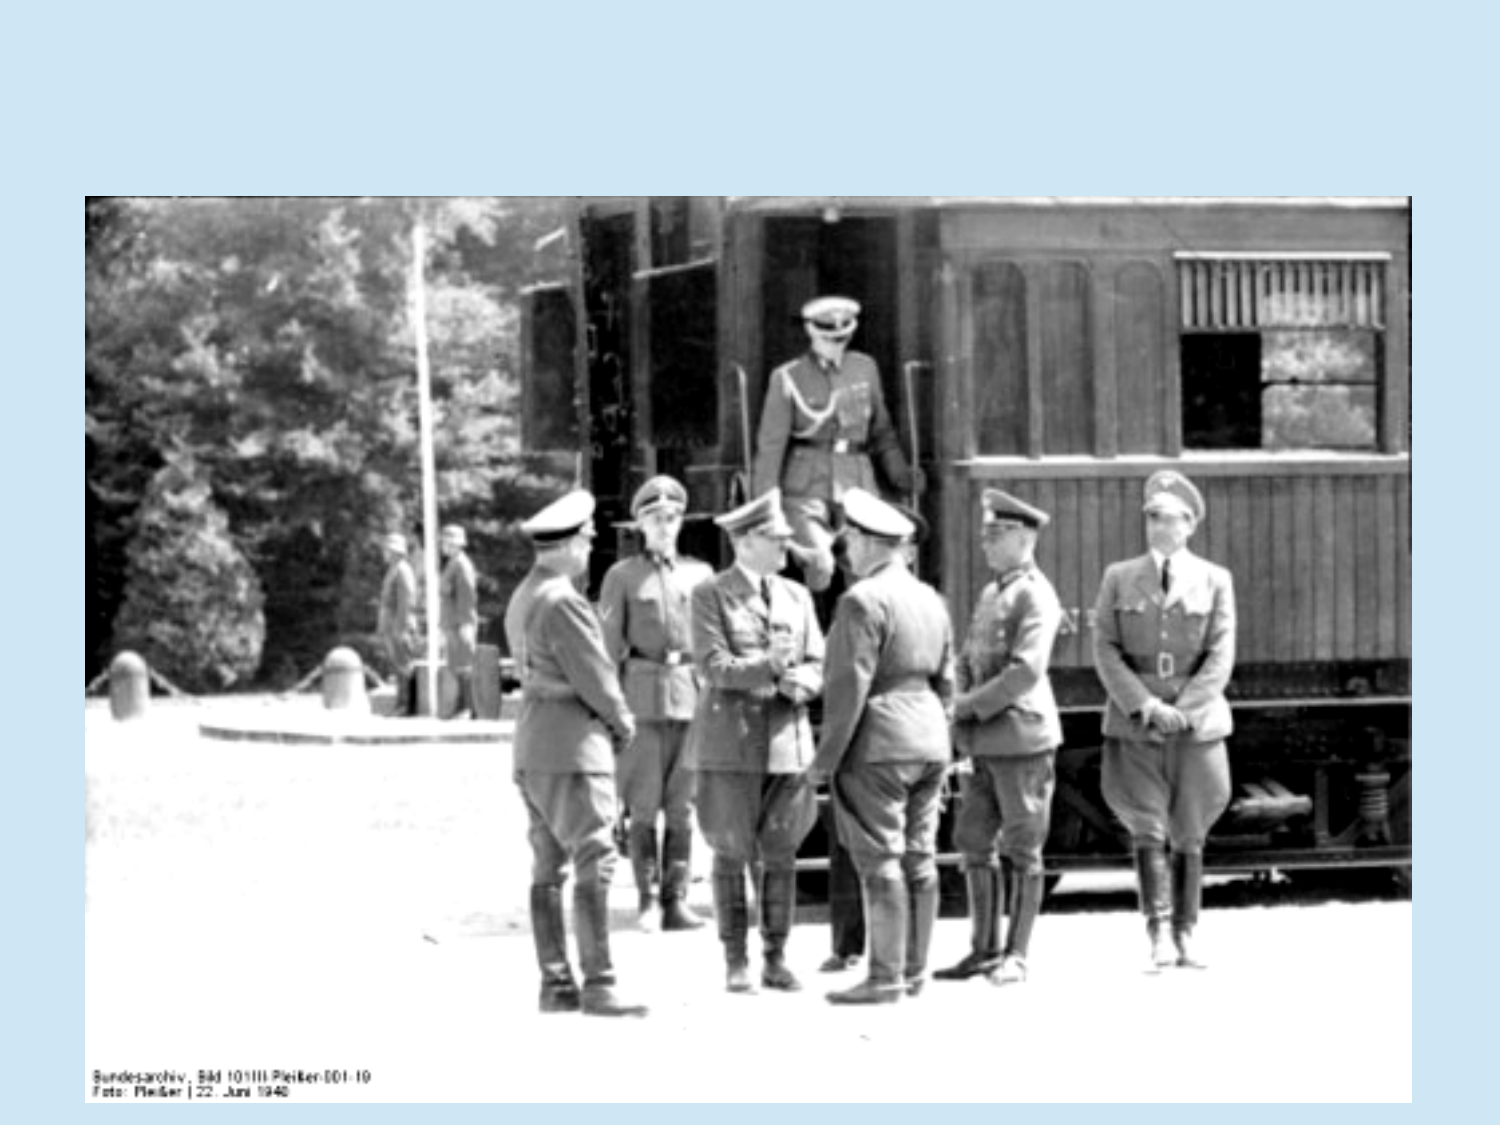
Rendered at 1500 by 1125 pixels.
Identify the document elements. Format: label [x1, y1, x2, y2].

picture [85, 196, 1412, 1104]
